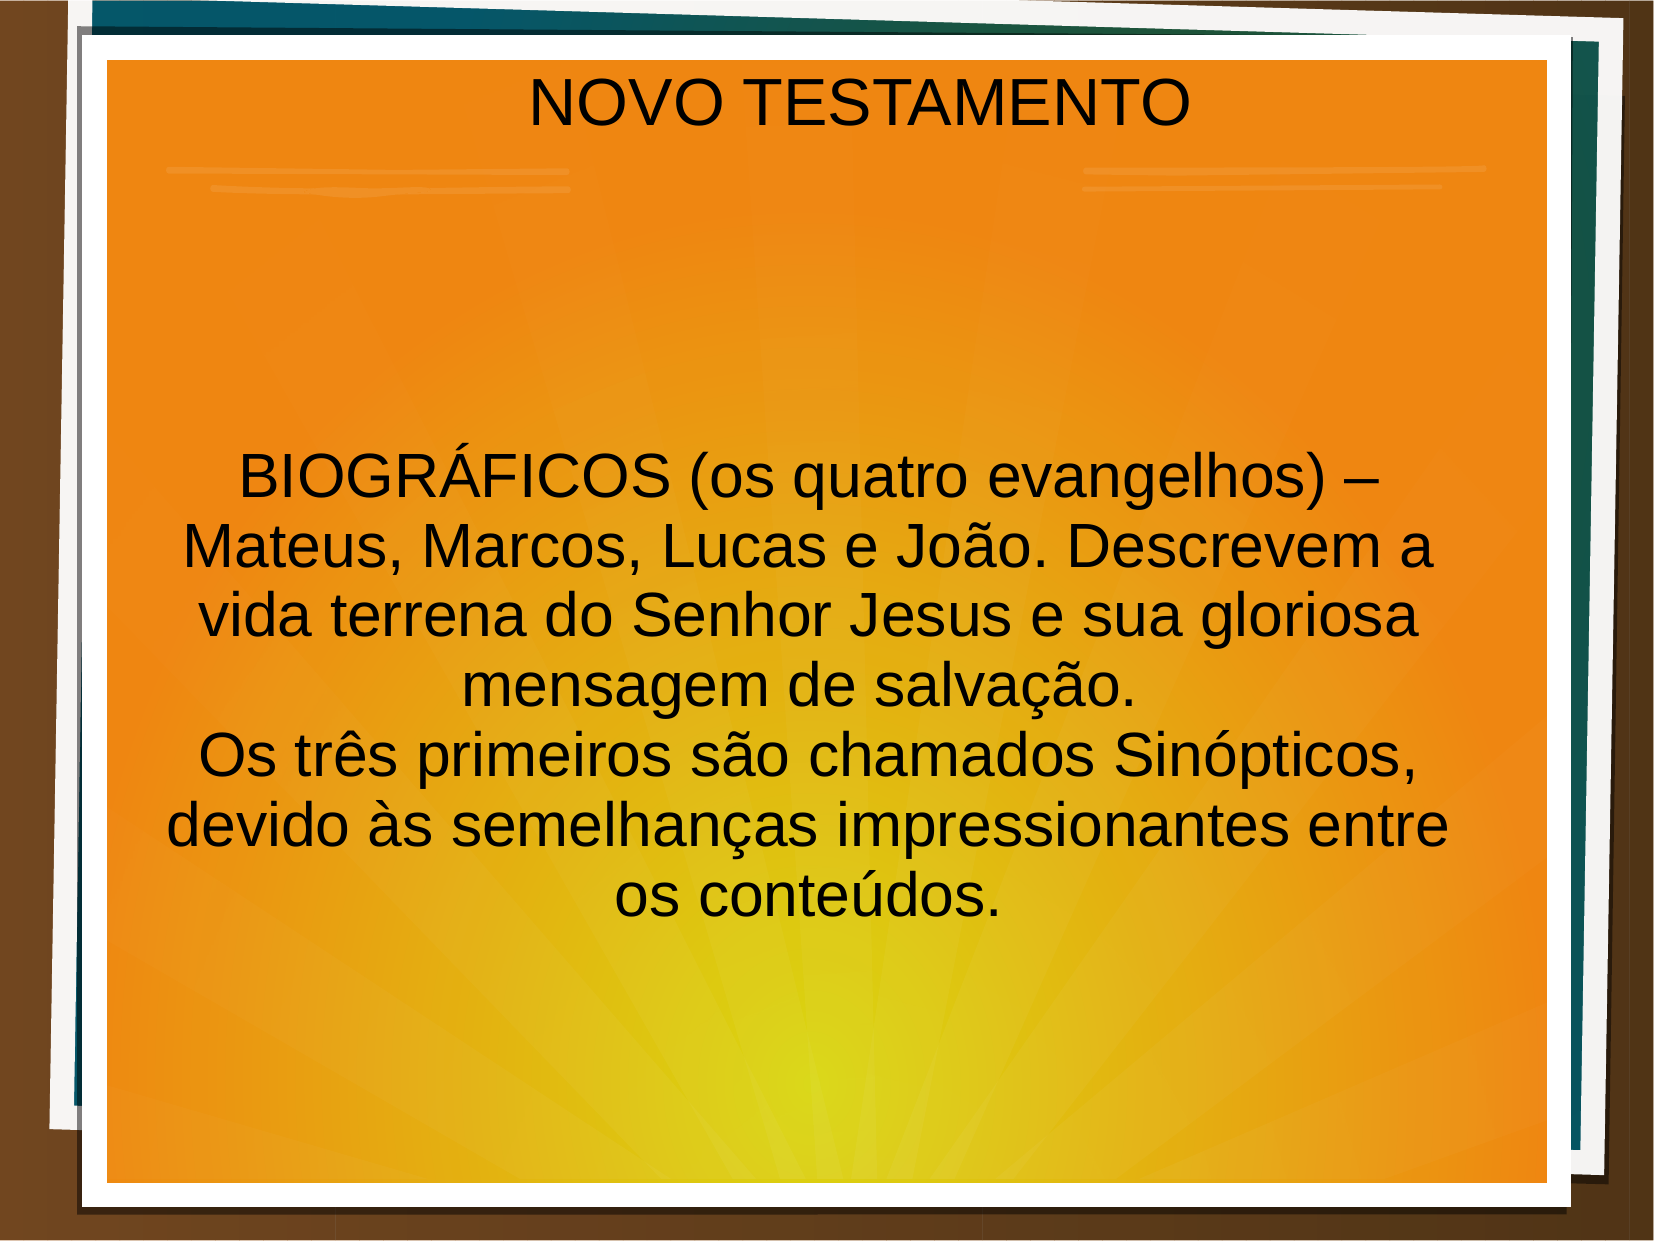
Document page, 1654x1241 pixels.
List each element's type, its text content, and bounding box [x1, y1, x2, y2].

subtitle BIOGRÁFICOS (os quatro evangelhos) – Mateus, Marcos, Lucas e João. Descrevem a vida terrena do Senhor Jesus e sua gloriosa mensagem de salvação. Os três primeiros são chamados Sinópticos, devido às semelhanças impressionantes entre os conteúdos. [165, 200, 1453, 1170]
title NOVO TESTAMENTO [341, 48, 1381, 156]
